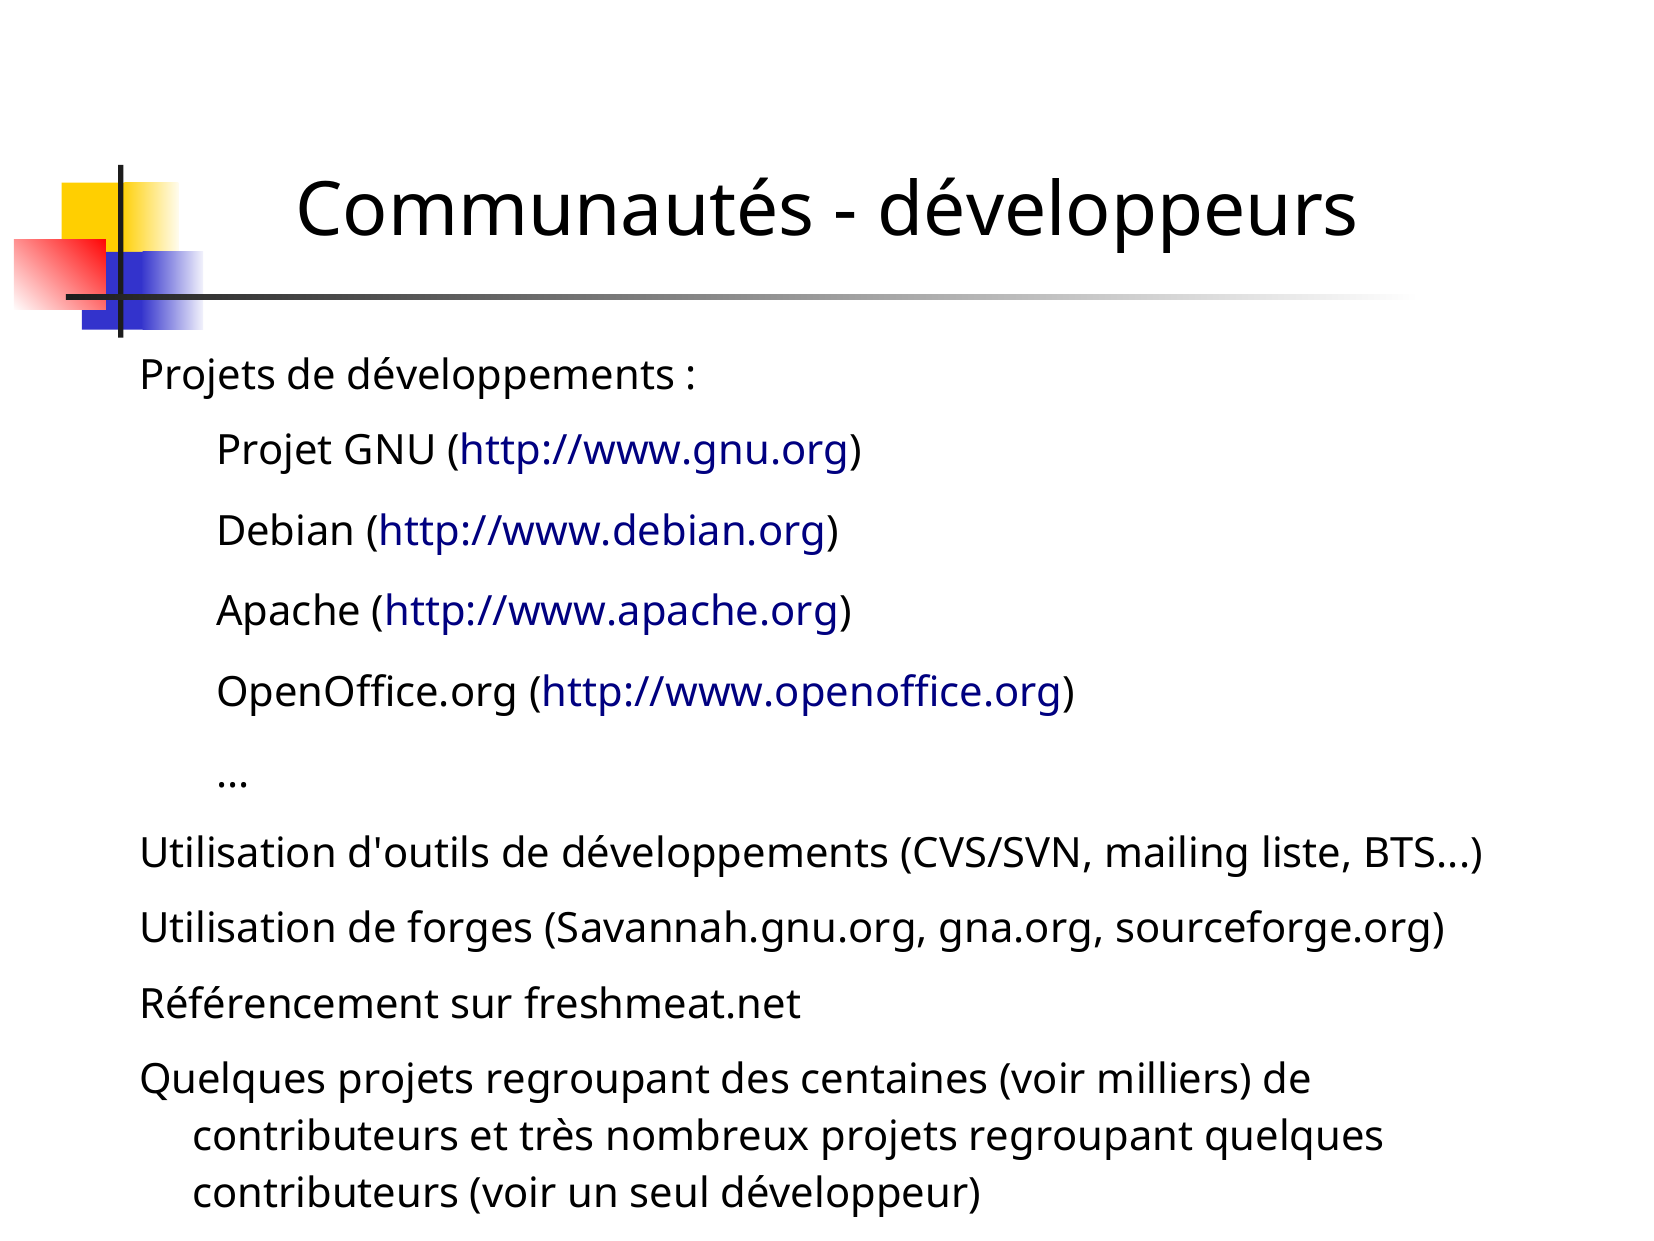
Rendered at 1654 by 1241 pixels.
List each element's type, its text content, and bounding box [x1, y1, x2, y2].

list Projets de développements : Projet GNU (http://www.gnu.org) Debian (http://www.debian.org) Apache (http://www.apache.org) OpenOffice.org (http://www.openoffice.org) ... Utilisation d'outils de développements (CVS/SVN, mailing liste, BTS...) Utilisation de forges (Savannah.gnu.org, gna.org, sourceforge.org) Référencement sur freshmeat.net Quelques projets regroupant des centaines (voir milliers) de contributeurs et très nombreux projets regroupant quelques contributeurs (voir un seul développeur) [121, 344, 1534, 1241]
title Communautés - développeurs [121, 110, 1534, 303]
